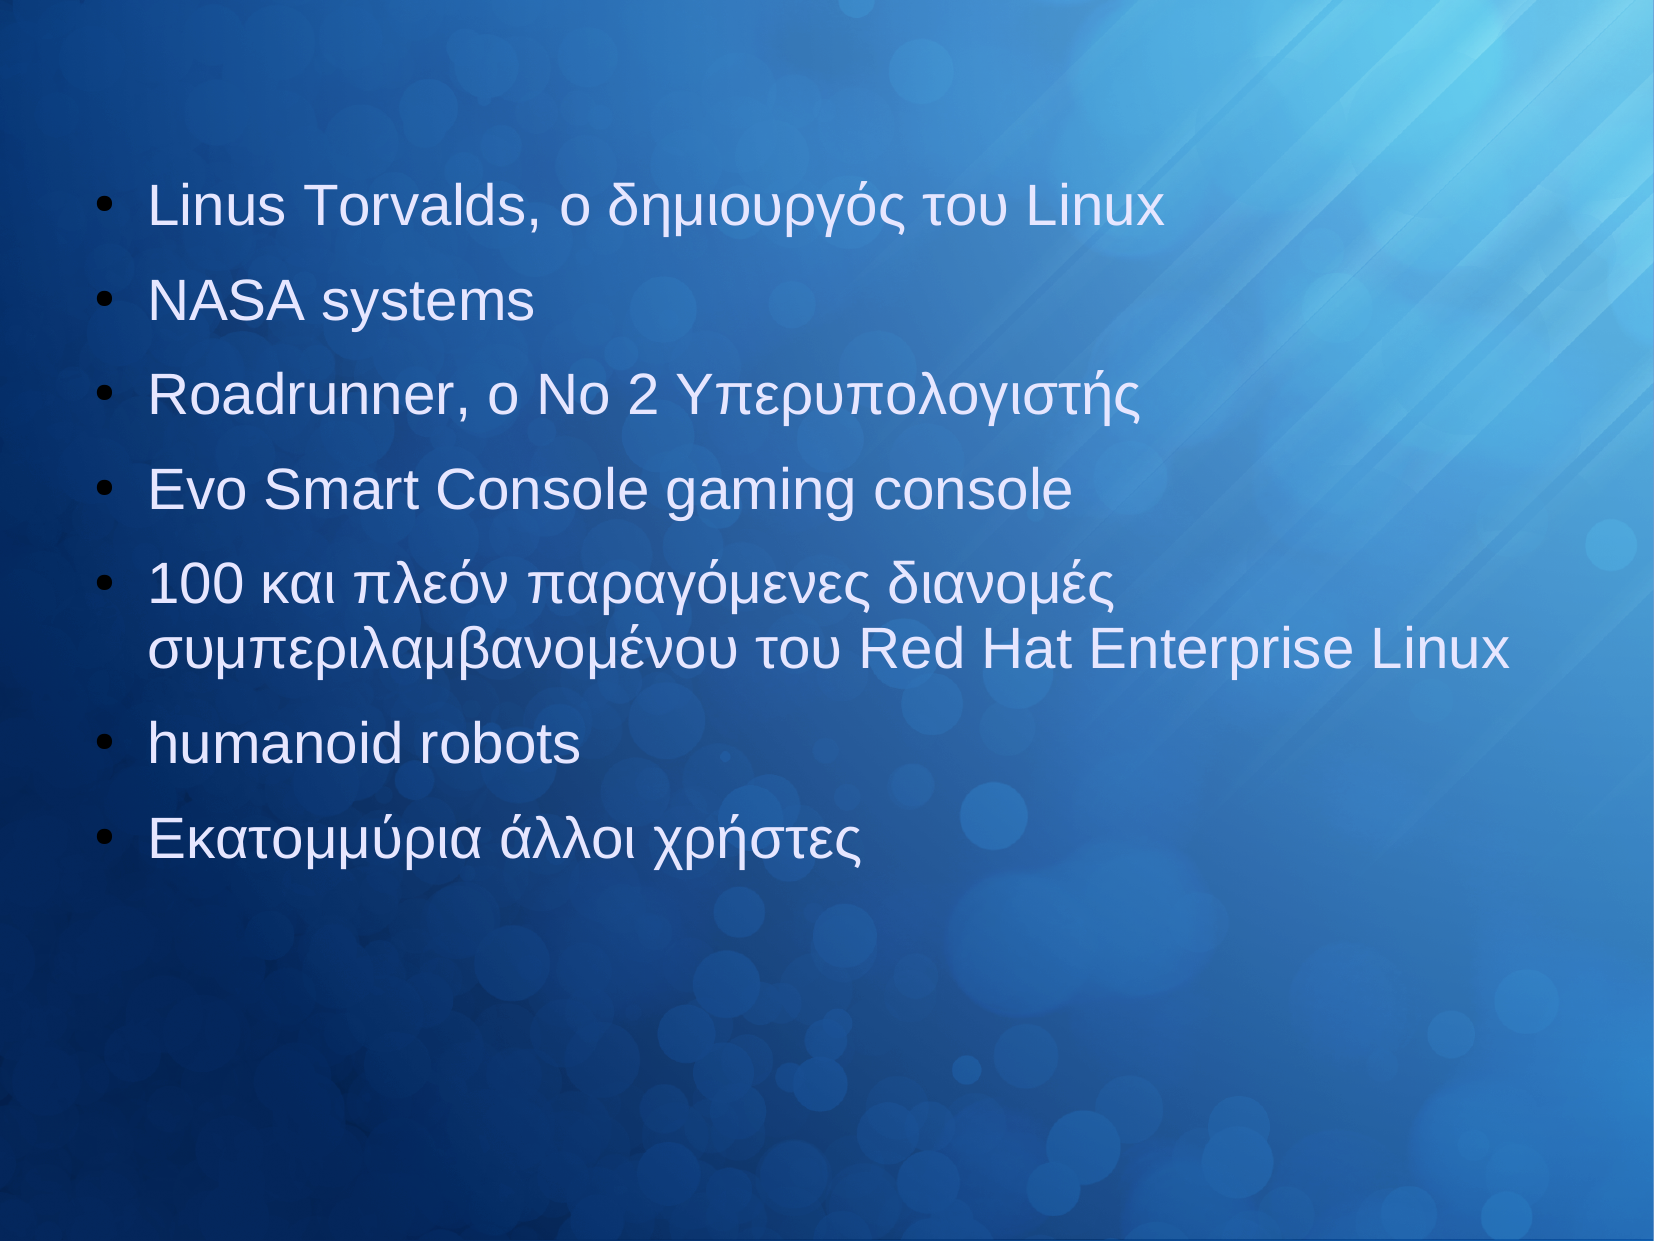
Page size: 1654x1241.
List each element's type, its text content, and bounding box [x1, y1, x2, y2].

picture [0, 0, 1654, 1241]
list Linus Torvalds, ο δημιουργός του Linux NASA systems Roadrunner, ο Νο 2 Υπερυπολογιστής Evo Smart Console gaming console 100 και πλεόν παραγόμενες διανομές συμπεριλαμβανομένου του Red Hat Enterprise Linux humanoid robots Εκατομμύρια άλλοι χρήστες [76, 173, 1538, 992]
